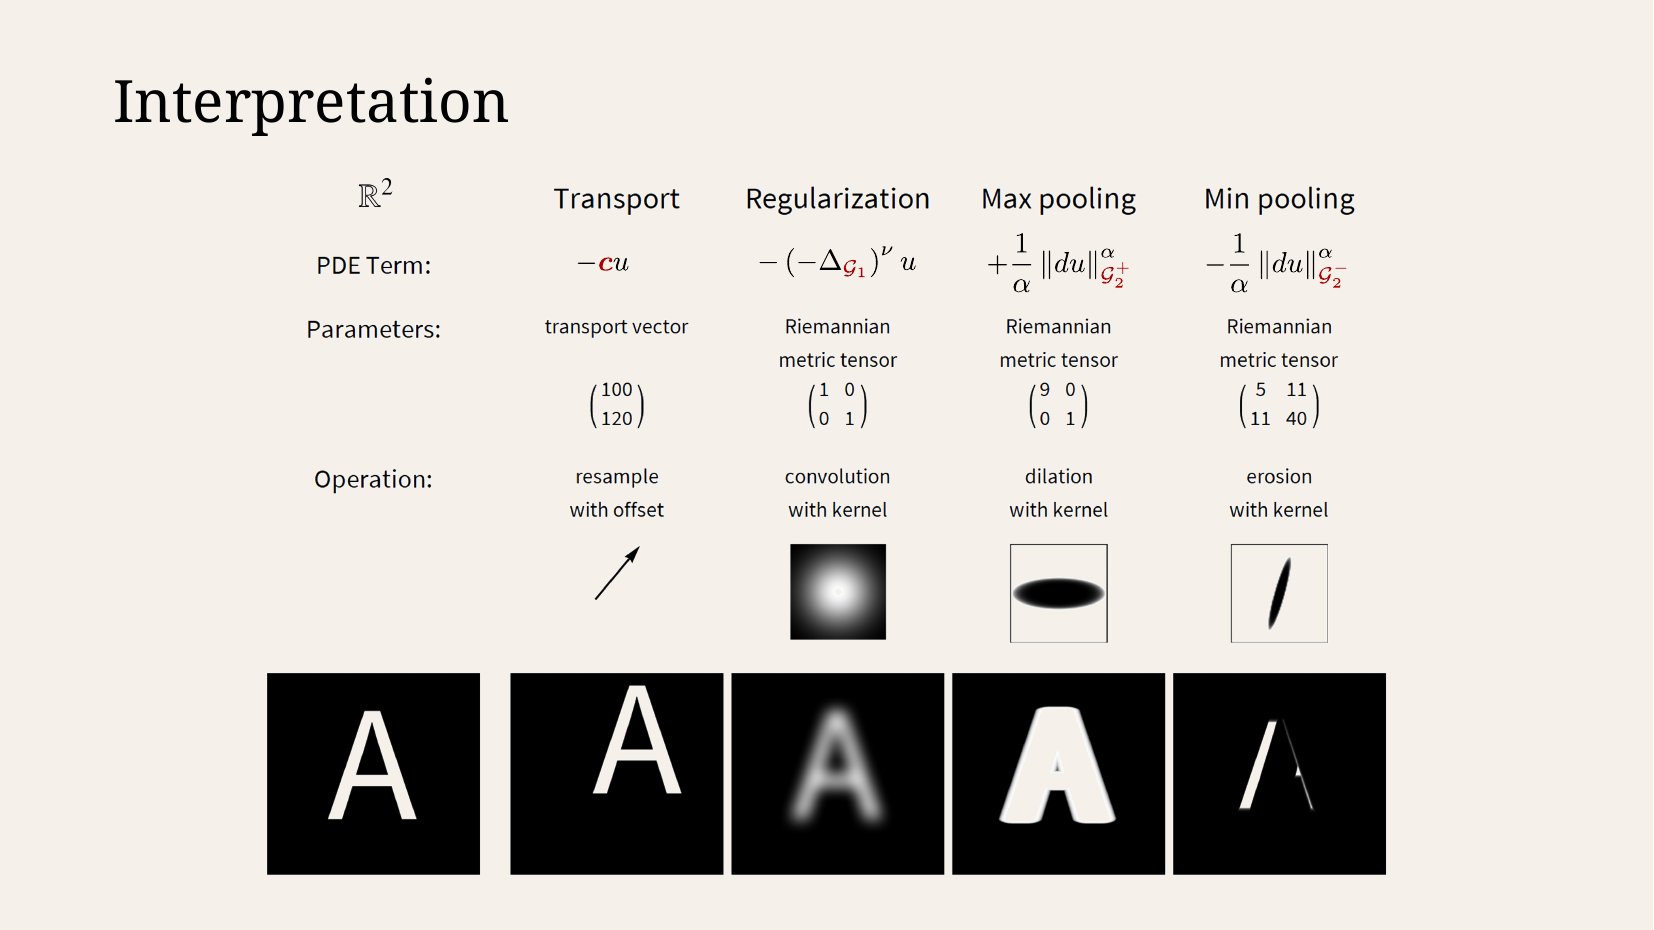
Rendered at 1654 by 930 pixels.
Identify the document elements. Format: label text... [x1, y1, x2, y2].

picture [263, 169, 1389, 877]
text_box [556, 227, 1345, 303]
title Interpretation [113, 49, 1540, 151]
